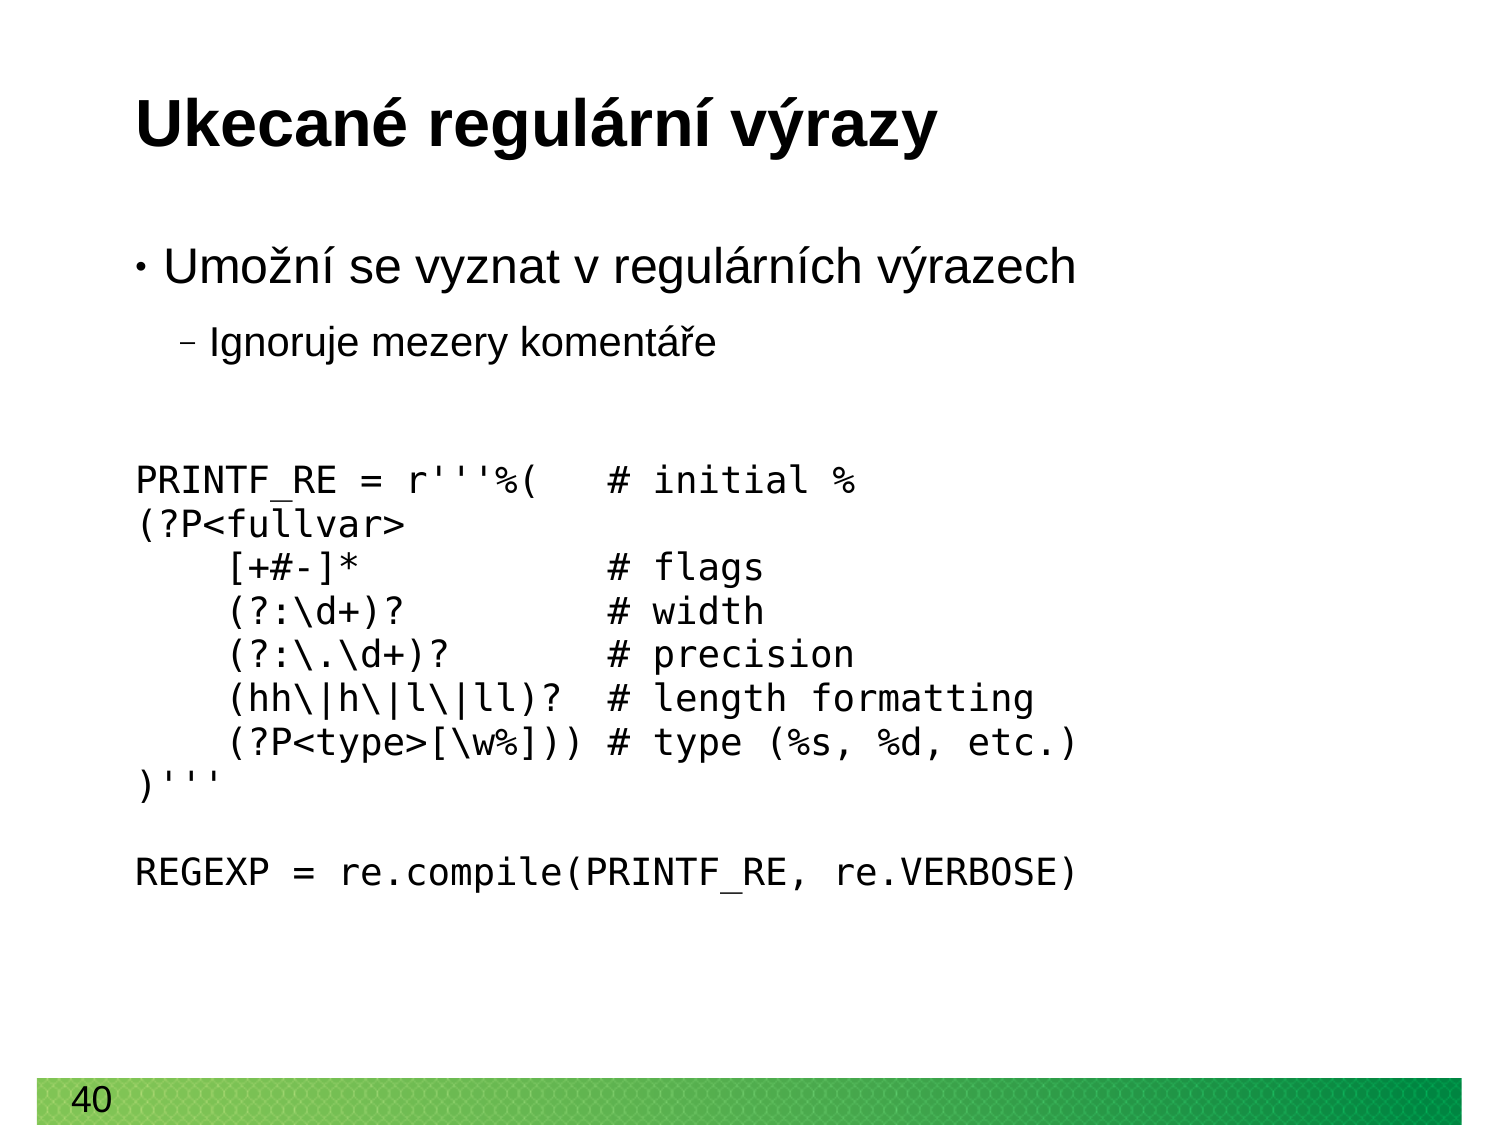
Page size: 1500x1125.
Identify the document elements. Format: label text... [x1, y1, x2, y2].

list Umožní se vyznat v regulárních výrazech Ignoruje mezery komentáře PRINTF_RE = r'''%( # initial % (?P<fullvar> [+#-]* # flags (?:\d+)? # width (?:\.\d+)? # precision (hh\|h\|l\|ll)? # length formatting (?P<type>[\w%])) # type (%s, %d, etc.) )''' REGEXP = re.compile(PRINTF_RE, re.VERBOSE) [135, 238, 1372, 891]
title Ukecané regulární výrazy [135, 41, 1372, 204]
picture [36, 1078, 1462, 1125]
